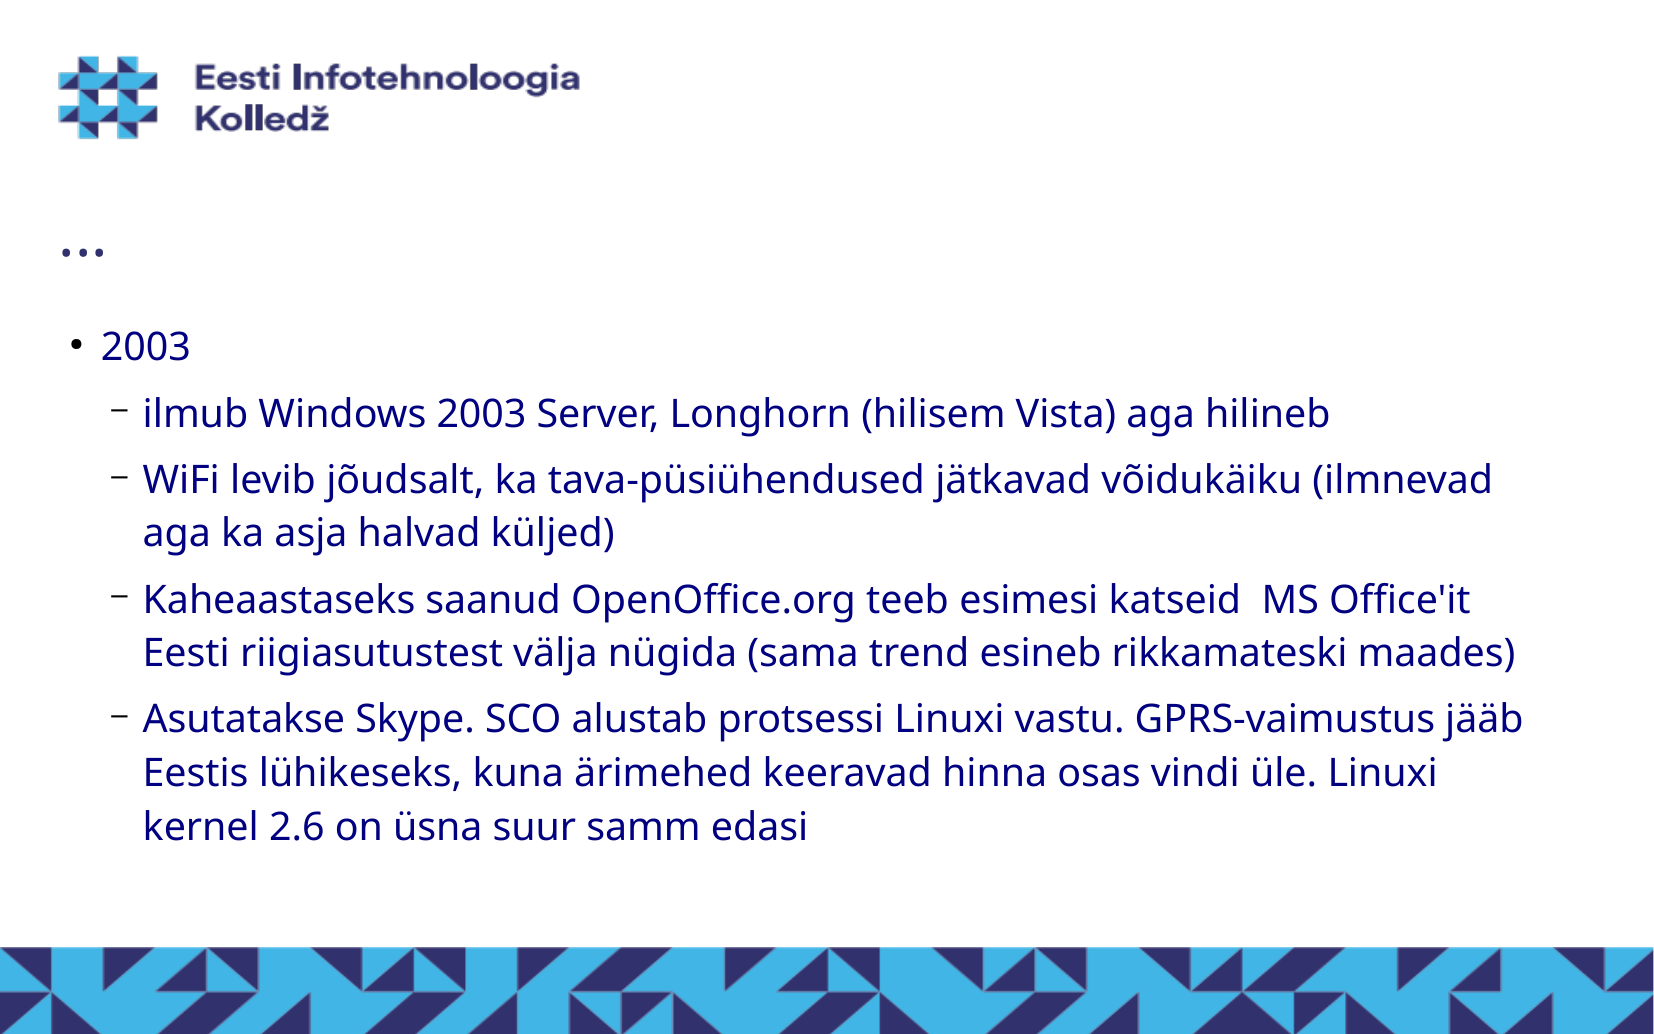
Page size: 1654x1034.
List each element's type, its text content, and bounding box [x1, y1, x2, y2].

list 2003 ilmub Windows 2003 Server, Longhorn (hilisem Vista) aga hilineb WiFi levib jõudsalt, ka tava-püsiühendused jätkavad võidukäiku (ilmnevad aga ka asja halvad küljed) Kaheaastaseks saanud OpenOffice.org teeb esimesi katseid MS Office'it Eesti riigiasutustest välja nügida (sama trend esineb rikkamateski maades) Asutatakse Skype. SCO alustab protsessi Linuxi vastu. GPRS-vaimustus jääb Eestis lühikeseks, kuna ärimehed keeravad hinna osas vindi üle. Linuxi kernel 2.6 on üsna suur samm edasi [59, 318, 1536, 910]
title ... [59, 158, 1489, 308]
